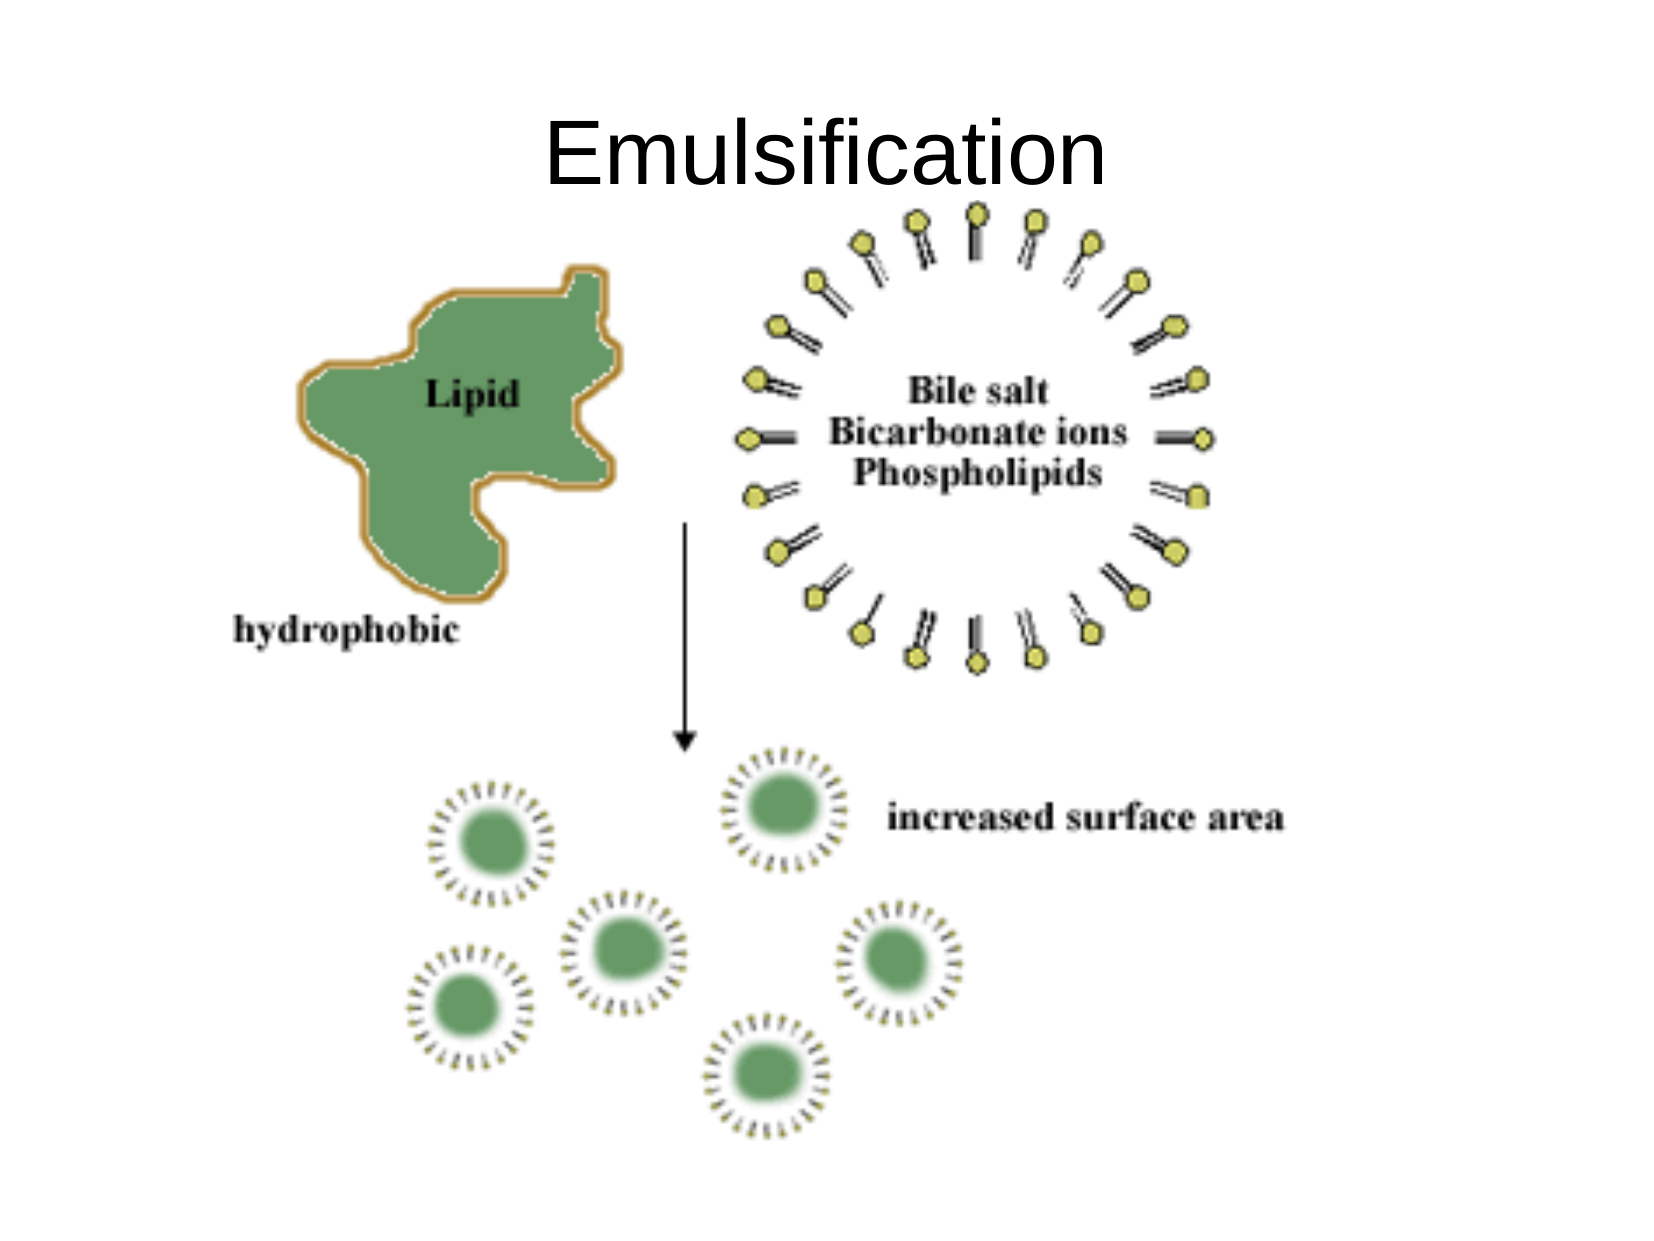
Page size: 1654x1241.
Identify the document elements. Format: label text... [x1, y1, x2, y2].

title Emulsification [82, 49, 1571, 257]
picture [224, 200, 1312, 1158]
